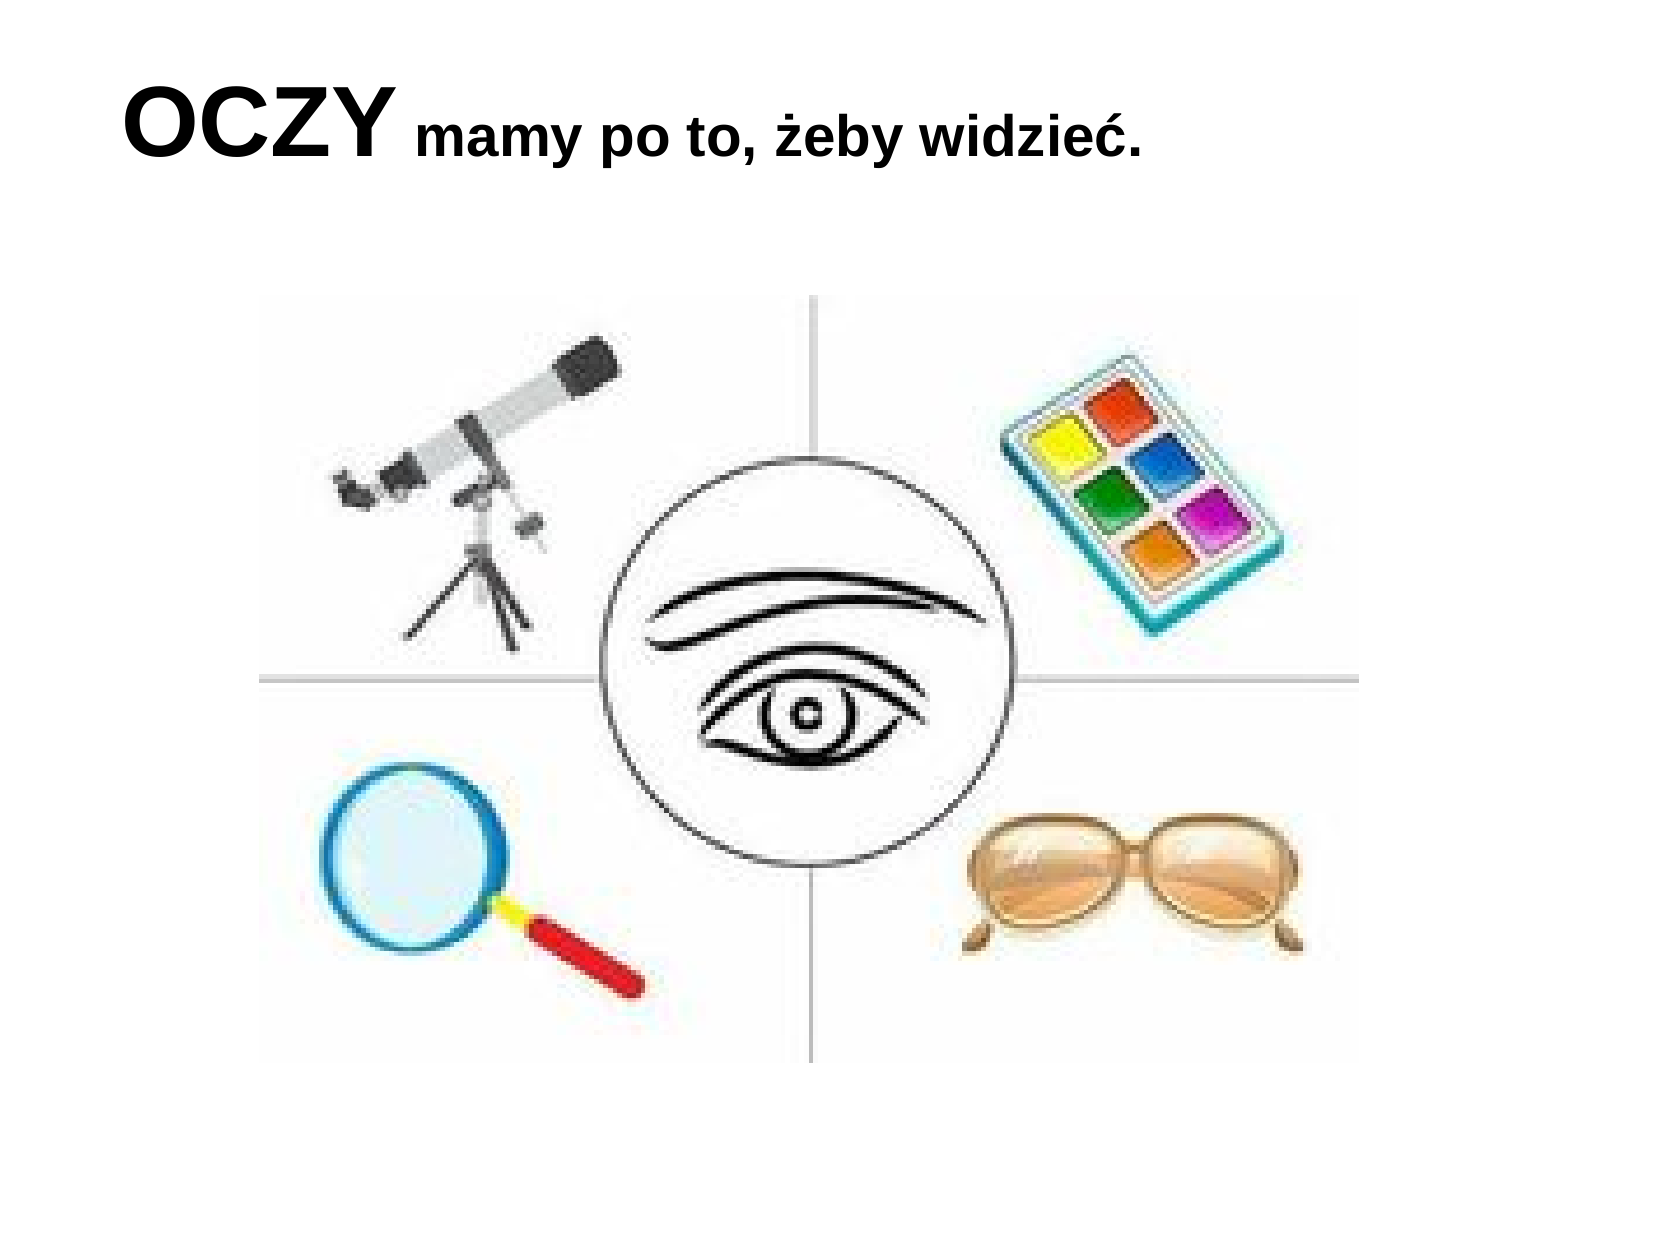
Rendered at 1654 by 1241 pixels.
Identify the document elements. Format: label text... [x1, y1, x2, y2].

text_box OCZY mamy po to, żeby widzieć. [106, 59, 1359, 186]
picture [259, 295, 1359, 1063]
